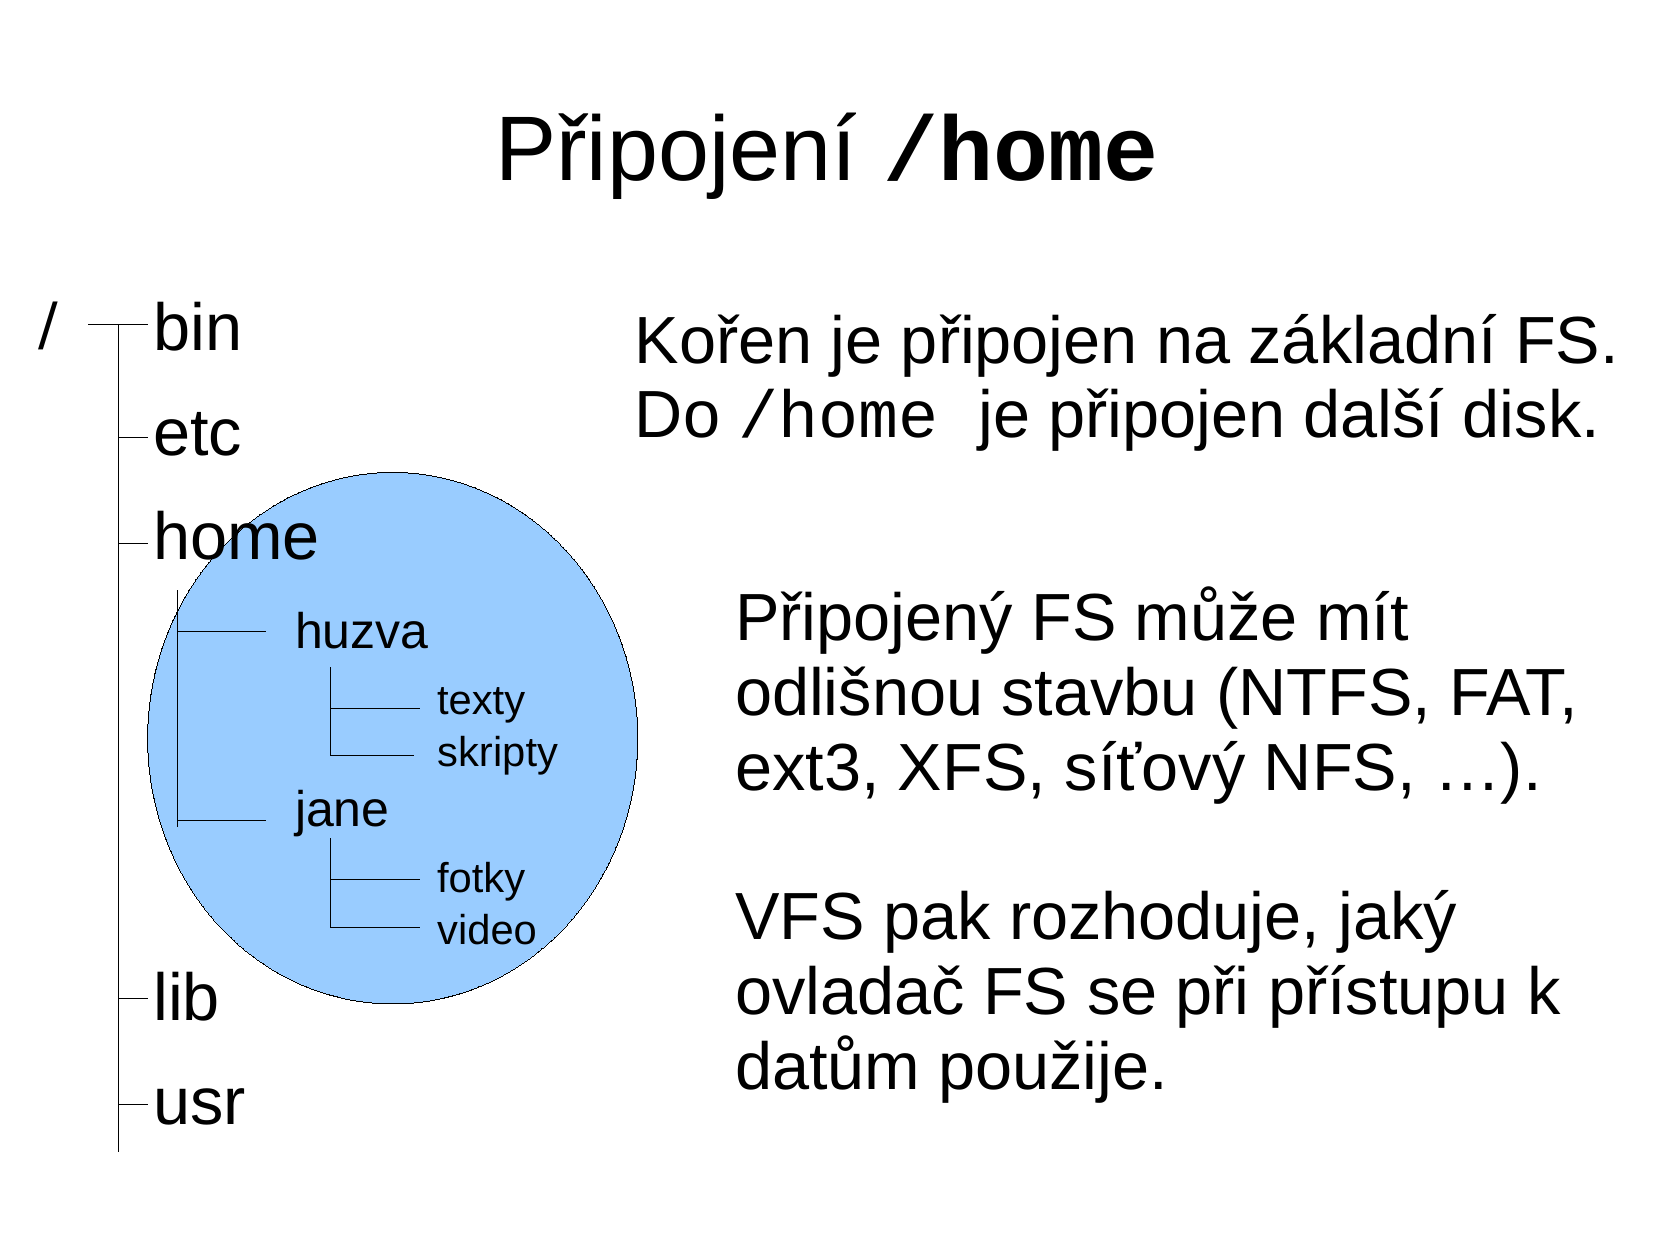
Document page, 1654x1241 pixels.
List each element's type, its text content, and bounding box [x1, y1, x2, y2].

text_box / [23, 283, 83, 373]
title Připojení /home [82, 56, 1571, 250]
text_box Kořen je připojen na základní FS. Do /home je připojen další disk. [620, 295, 1635, 466]
list bin etc home huzva texty skripty jane fotky video lib usr [82, 290, 1571, 1139]
text_box Připojený FS může mít odlišnou stavbu (NTFS, FAT, ext3, XFS, síťový NFS, …). VFS pak rozhoduje, jaký ovladač FS se při přístupu k datům použije. [720, 572, 1636, 1112]
